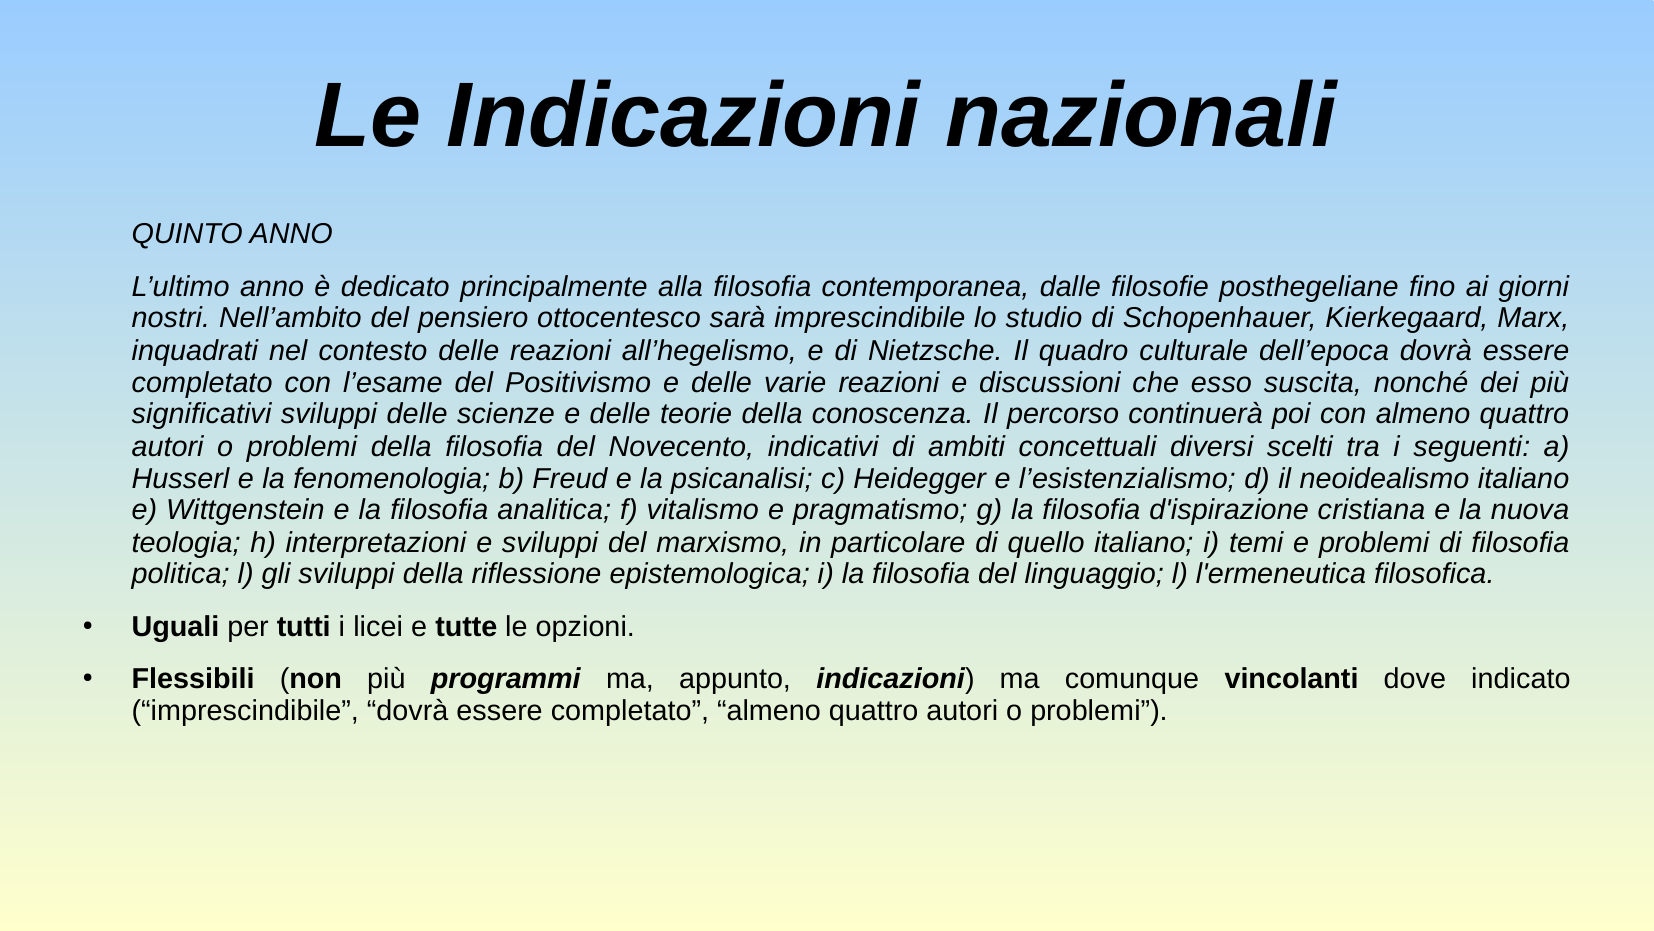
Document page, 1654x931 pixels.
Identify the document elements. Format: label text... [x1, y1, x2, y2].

list QUINTO ANNO L’ultimo anno è dedicato principalmente alla filosofia contemporanea, dalle filosofie posthegeliane fino ai giorni nostri. Nell’ambito del pensiero ottocentesco sarà imprescindibile lo studio di Schopenhauer, Kierkegaard, Marx, inquadrati nel contesto delle reazioni all’hegelismo, e di Nietzsche. Il quadro culturale dell’epoca dovrà essere completato con l’esame del Positivismo e delle varie reazioni e discussioni che esso suscita, nonché dei più significativi sviluppi delle scienze e delle teorie della conoscenza. Il percorso continuerà poi con almeno quattro autori o problemi della filosofia del Novecento, indicativi di ambiti concettuali diversi scelti tra i seguenti: a) Husserl e la fenomenologia; b) Freud e la psicanalisi; c) Heidegger e l’esistenzialismo; d) il neoidealismo italiano e) Wittgenstein e la filosofia analitica; f) vitalismo e pragmatismo; g) la filosofia d'ispirazione cristiana e la nuova teologia; h) interpretazioni e sviluppi del marxismo, in particolare di quello italiano; i) temi e problemi di filosofia politica; l) gli sviluppi della riflessione epistemologica; i) la filosofia del linguaggio; l) l'ermeneutica filosofica. Uguali per tutti i licei e tutte le opzioni. Flessibili (non più programmi ma, appunto, indicazioni) ma comunque vincolanti dove indicato (“imprescindibile”, “dovrà essere completato”, “almeno quattro autori o problemi”). [82, 217, 1571, 758]
title Le Indicazioni nazionali [82, 37, 1571, 193]
